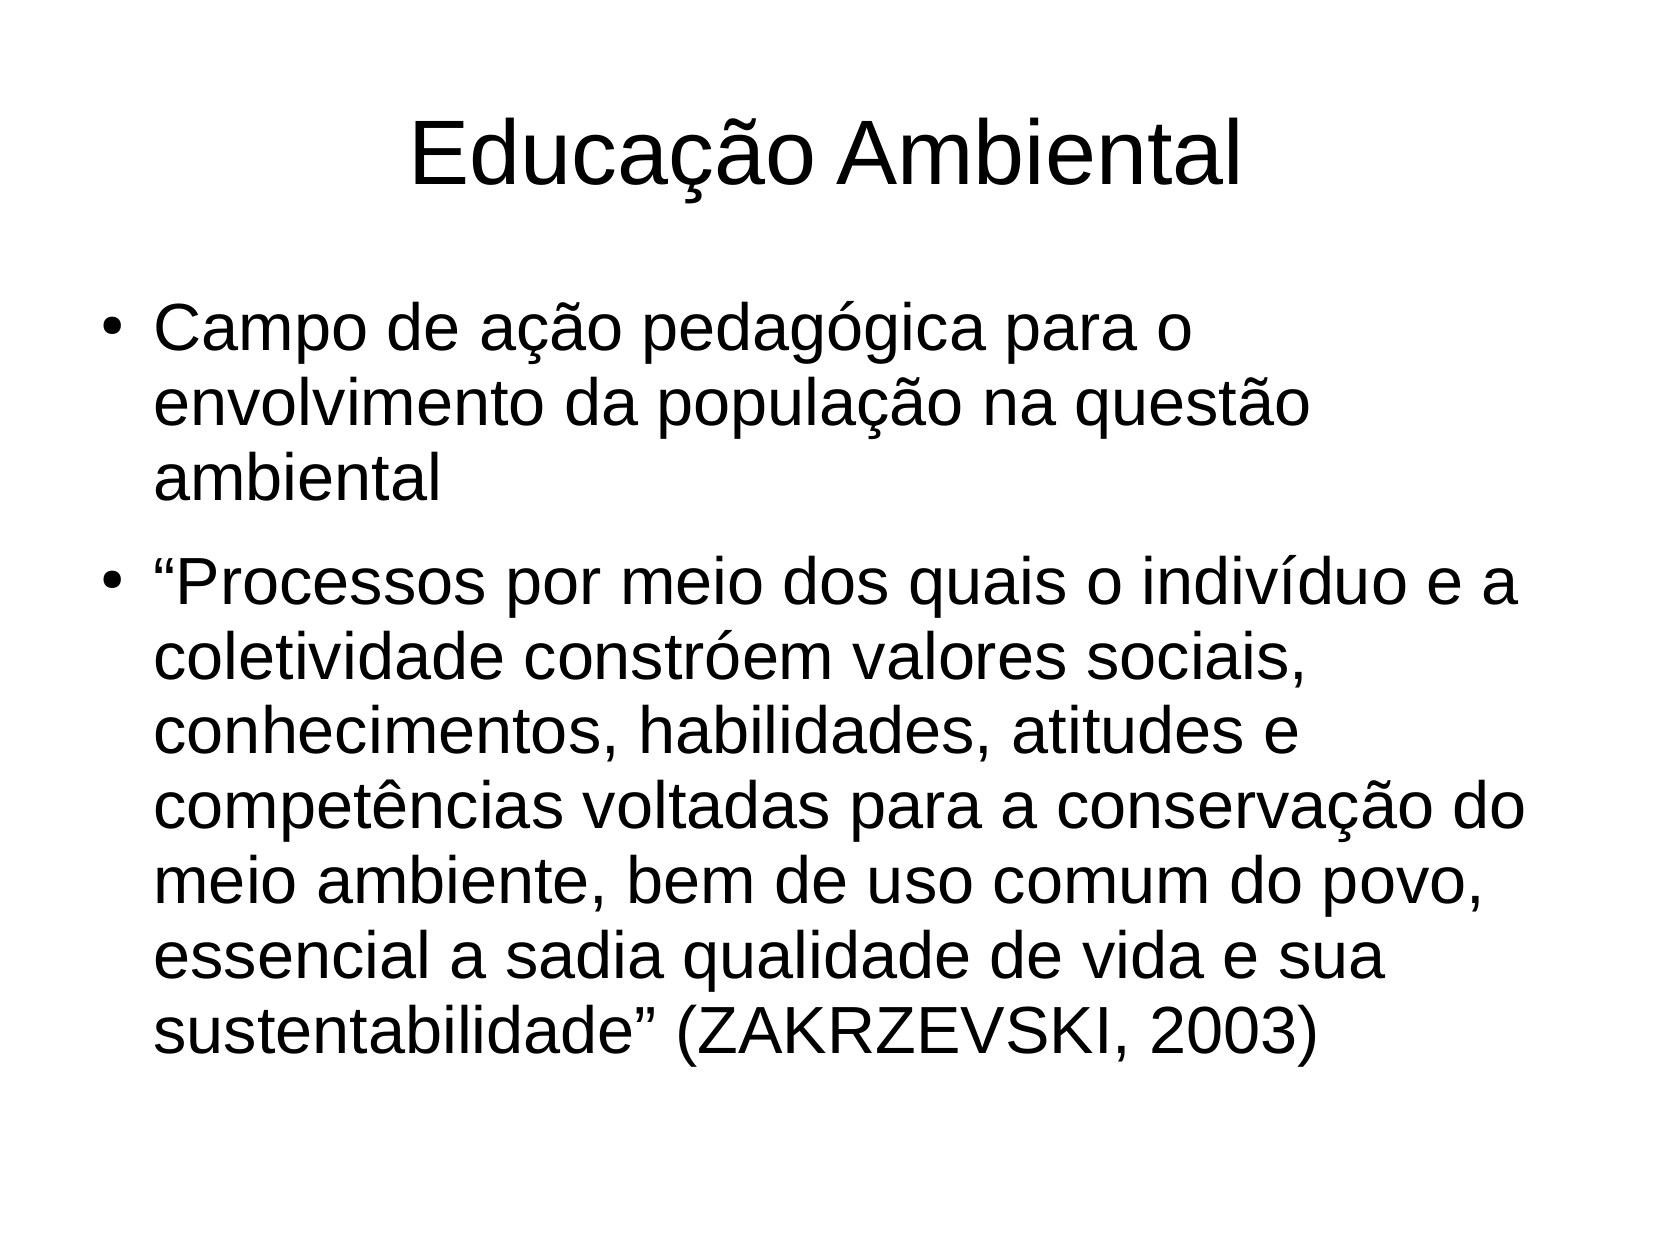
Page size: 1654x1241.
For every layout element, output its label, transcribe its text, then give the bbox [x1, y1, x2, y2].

list Campo de ação pedagógica para o envolvimento da população na questão ambiental “Processos por meio dos quais o indivíduo e a coletividade constróem valores sociais, conhecimentos, habilidades, atitudes e competências voltadas para a conservação do meio ambiente, bem de uso comum do povo, essencial a sadia qualidade de vida e sua sustentabilidade” (ZAKRZEVSKI, 2003) [82, 290, 1571, 1068]
title Educação Ambiental [82, 49, 1571, 257]
